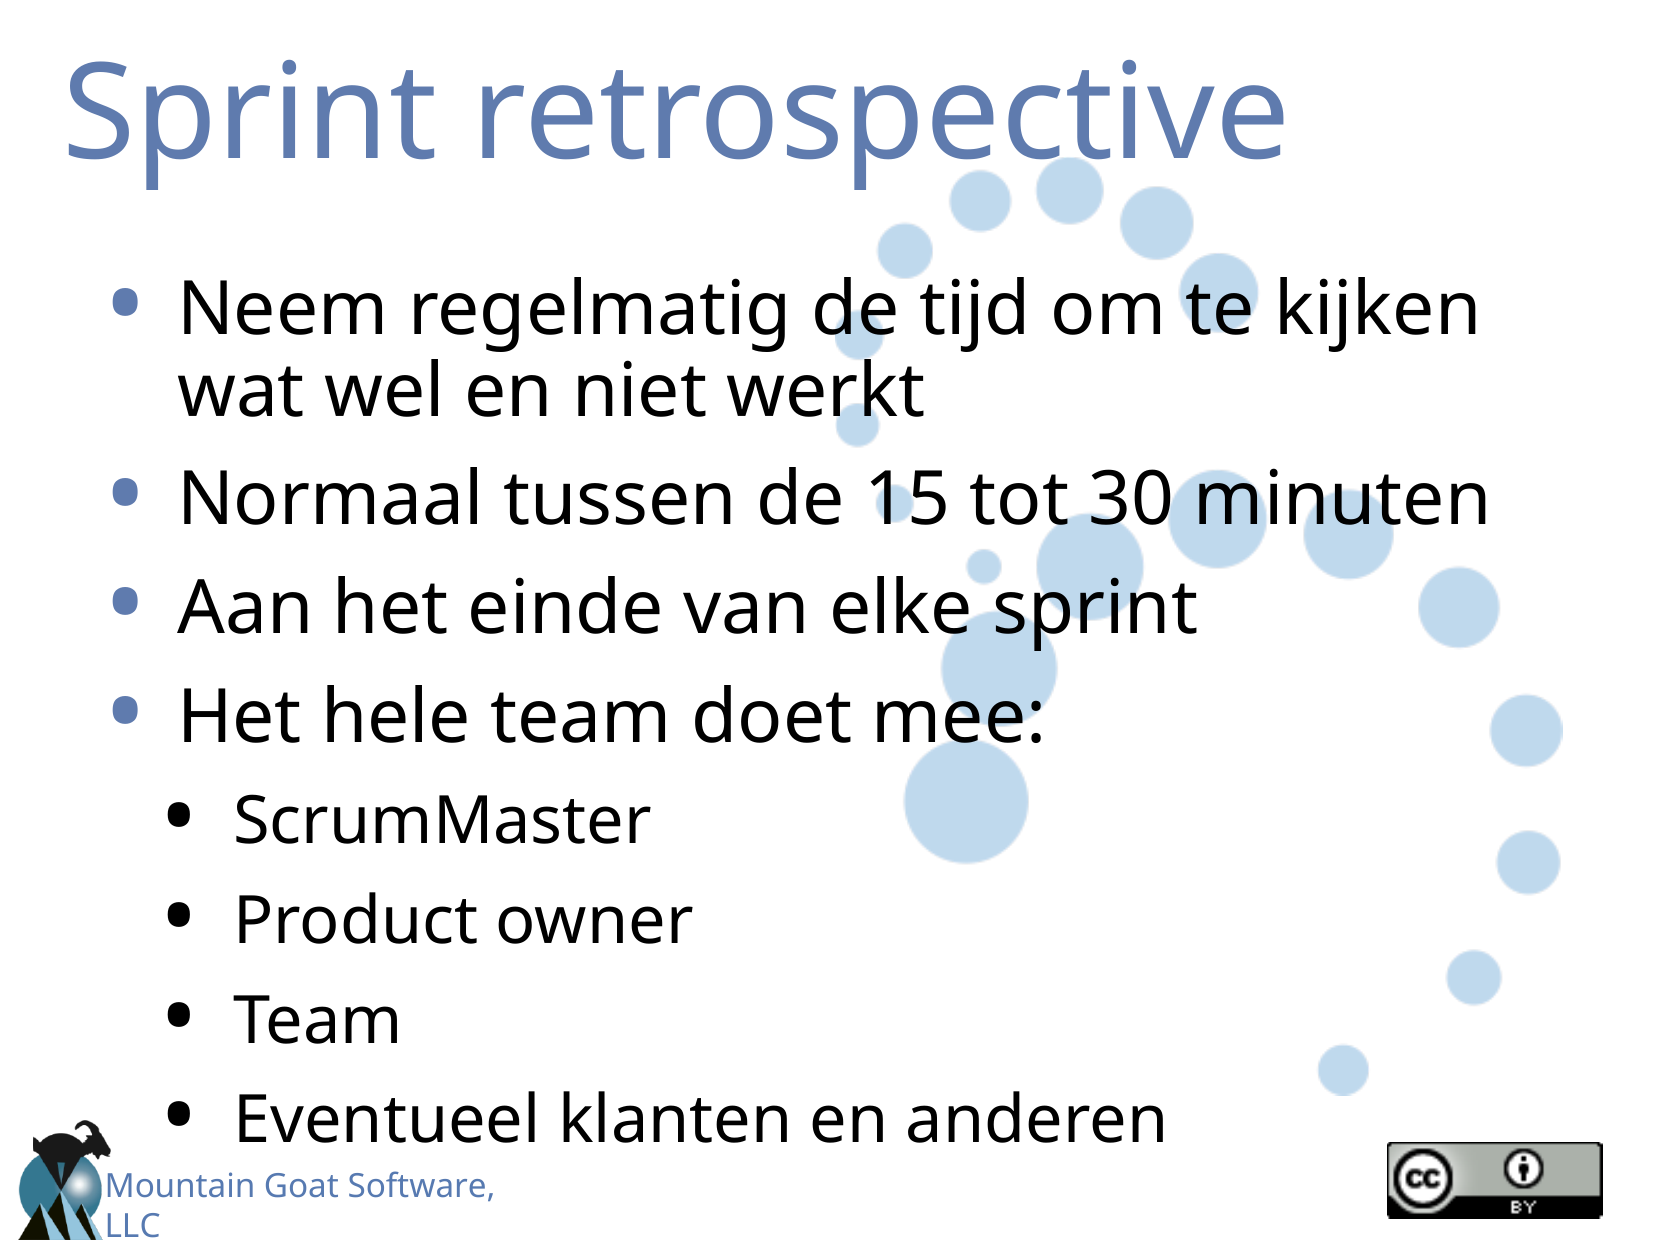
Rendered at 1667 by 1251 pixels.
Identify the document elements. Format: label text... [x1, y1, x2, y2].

title Sprint retrospective [56, 18, 1609, 194]
picture [18, 1120, 111, 1240]
picture [835, 194, 1563, 262]
picture [1387, 1151, 1603, 1219]
list Neem regelmatig de tijd om te kijken wat wel en niet werkt Normaal tussen de 15 tot 30 minuten Aan het einde van elke sprint Het hele team doet mee: ScrumMaster Product owner Team Eventueel klanten en anderen [56, 262, 1609, 1151]
